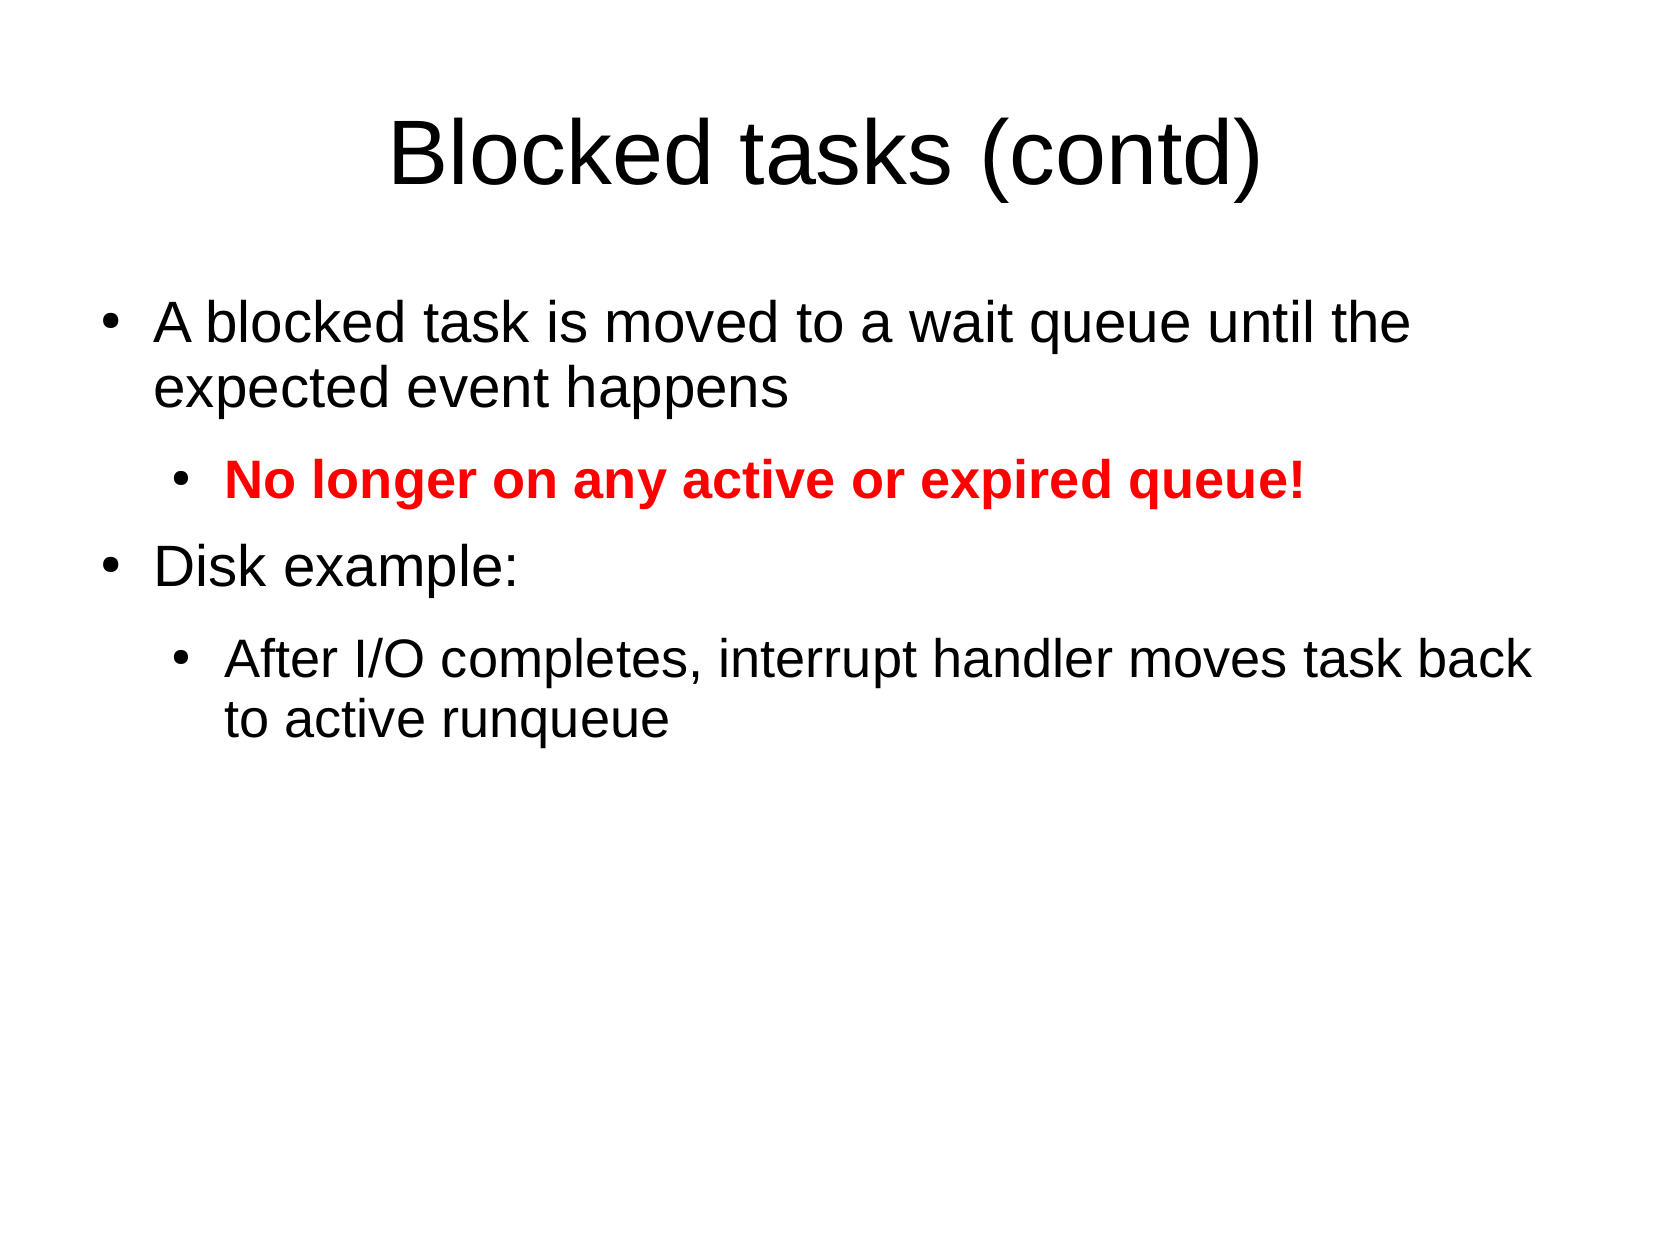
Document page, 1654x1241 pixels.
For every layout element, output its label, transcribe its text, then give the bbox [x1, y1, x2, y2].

title Blocked tasks (contd) [82, 49, 1571, 257]
list A blocked task is moved to a wait queue until the expected event happens No longer on any active or expired queue! Disk example: After I/O completes, interrupt handler moves task back to active runqueue [82, 290, 1571, 1010]
